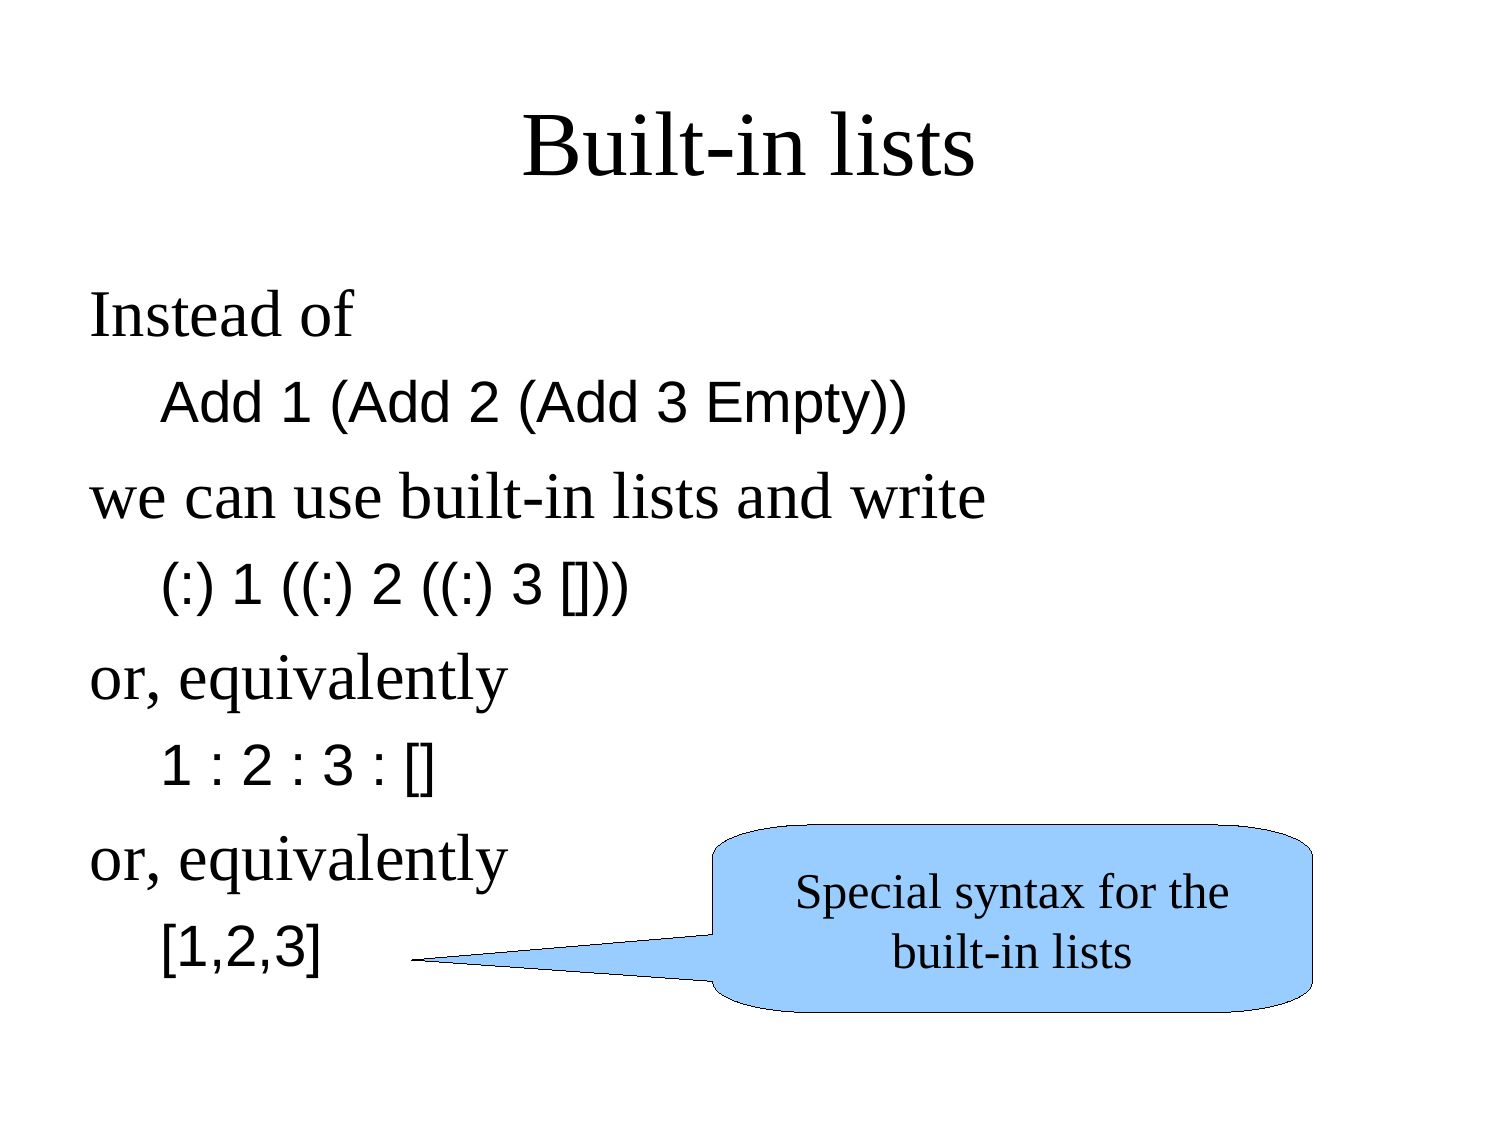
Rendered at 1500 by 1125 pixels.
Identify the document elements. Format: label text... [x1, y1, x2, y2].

list Instead of Add 1 (Add 2 (Add 3 Empty)) we can use built-in lists and write (:) 1 ((:) 2 ((:) 3 [])) or, equivalently 1 : 2 : 3 : [] or, equivalently [1,2,3] [75, 262, 1426, 1005]
title Built-in lists [75, 45, 1426, 233]
text_box Special syntax for the built-in lists [411, 824, 1313, 1013]
